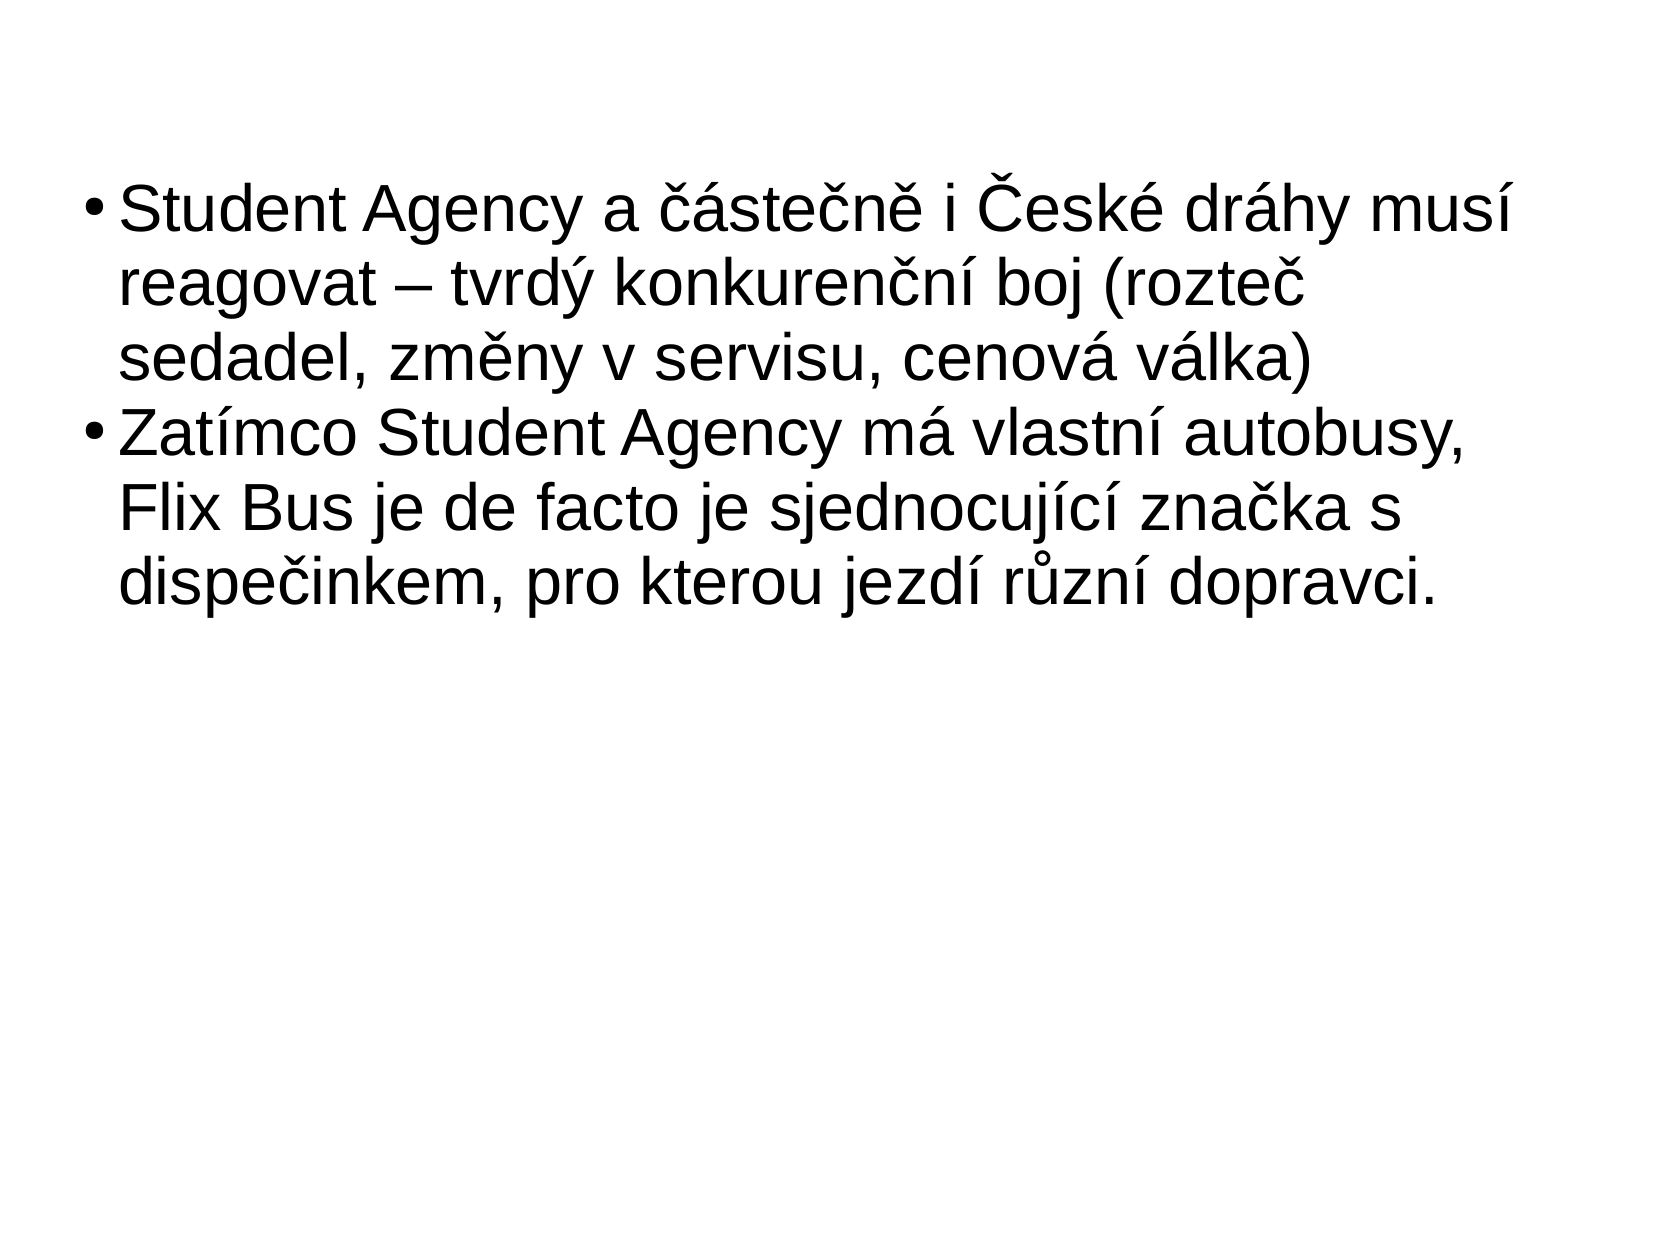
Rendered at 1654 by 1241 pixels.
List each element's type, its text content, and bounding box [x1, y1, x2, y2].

subtitle Student Agency a částečně i České dráhy musí reagovat – tvrdý konkurenční boj (rozteč sedadel, změny v servisu, cenová válka) Zatímco Student Agency má vlastní autobusy, Flix Bus je de facto je sjednocující značka s dispečinkem, pro kterou jezdí různí dopravci. [82, 49, 1571, 815]
